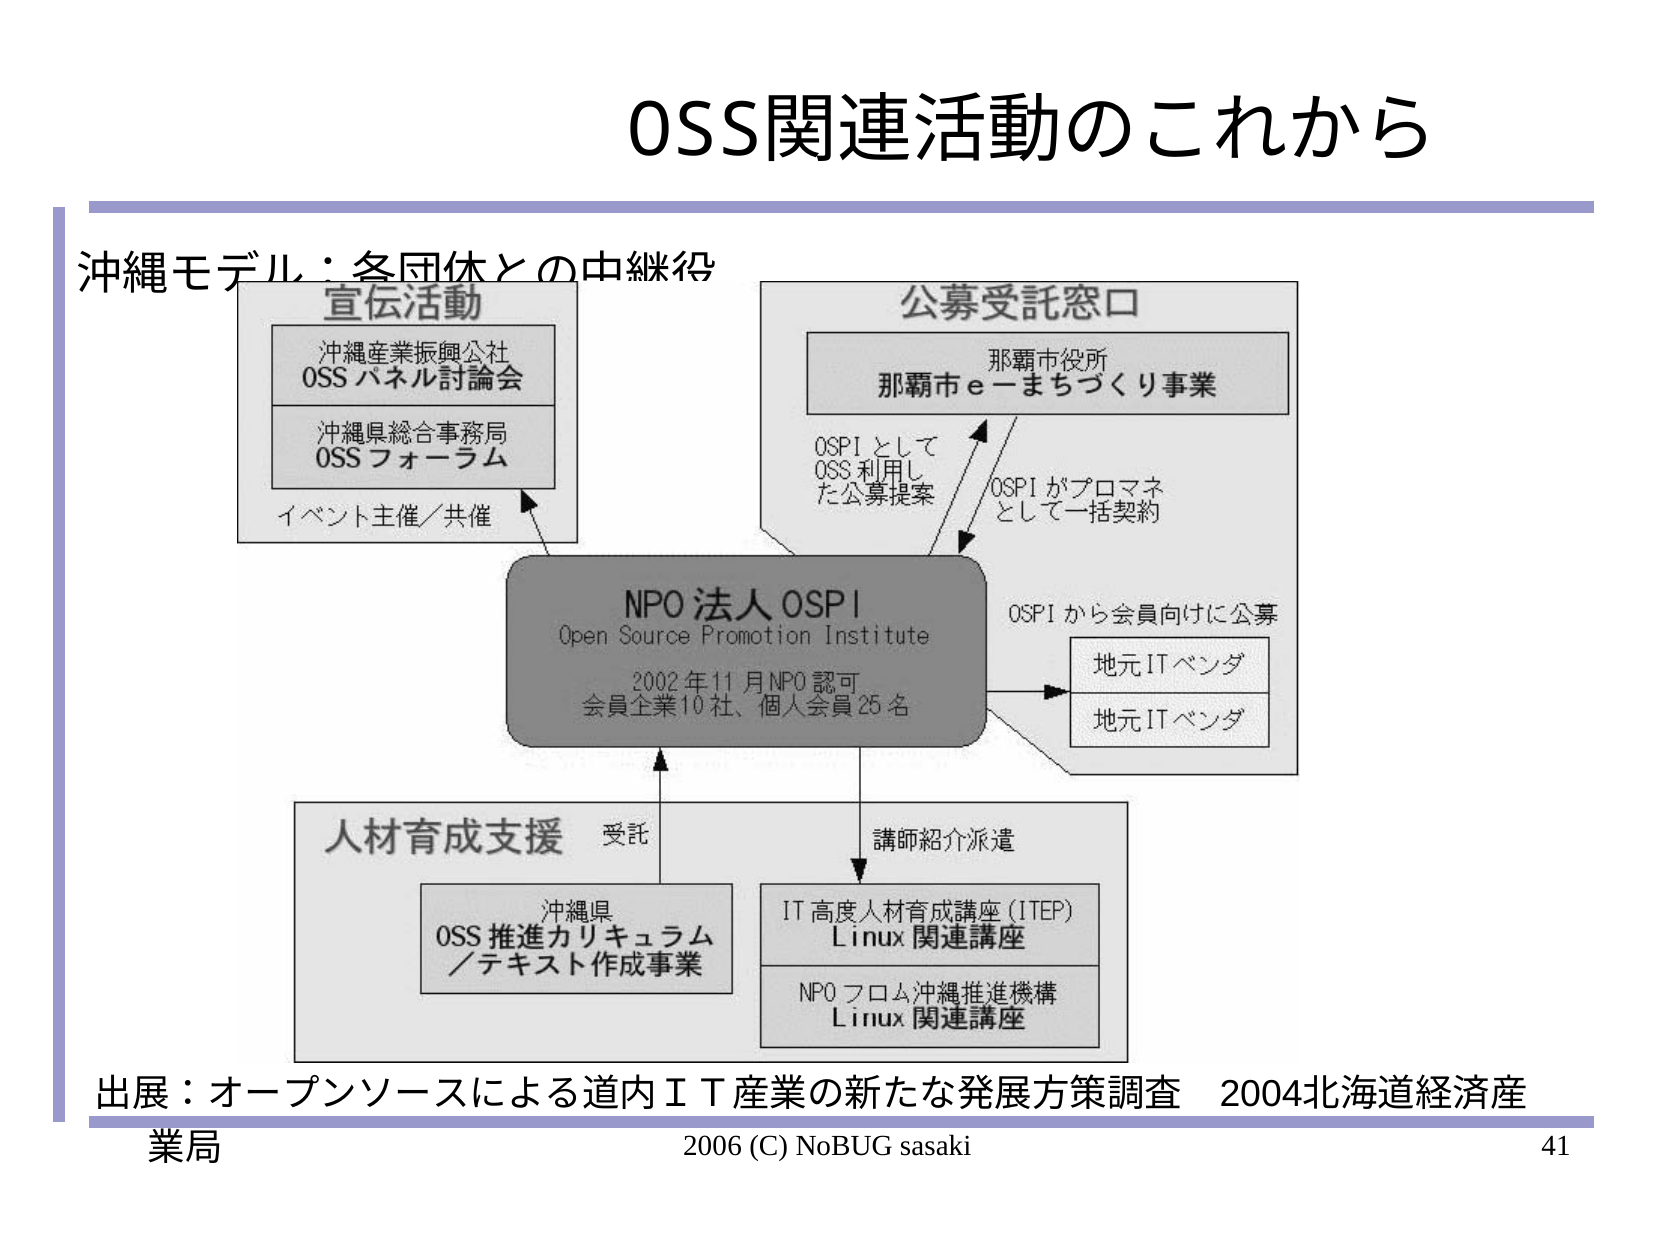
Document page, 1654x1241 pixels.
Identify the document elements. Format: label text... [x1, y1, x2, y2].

list 沖縄モデル：各団体との中継役 [65, 236, 1548, 296]
title OSS関連活動のこれから [501, 59, 1563, 187]
list 出展：オープンソースによる道内ＩＴ産業の新たな発展方策調査 2004北海道経済産業局 [76, 1063, 1566, 1106]
picture [237, 281, 1300, 1063]
